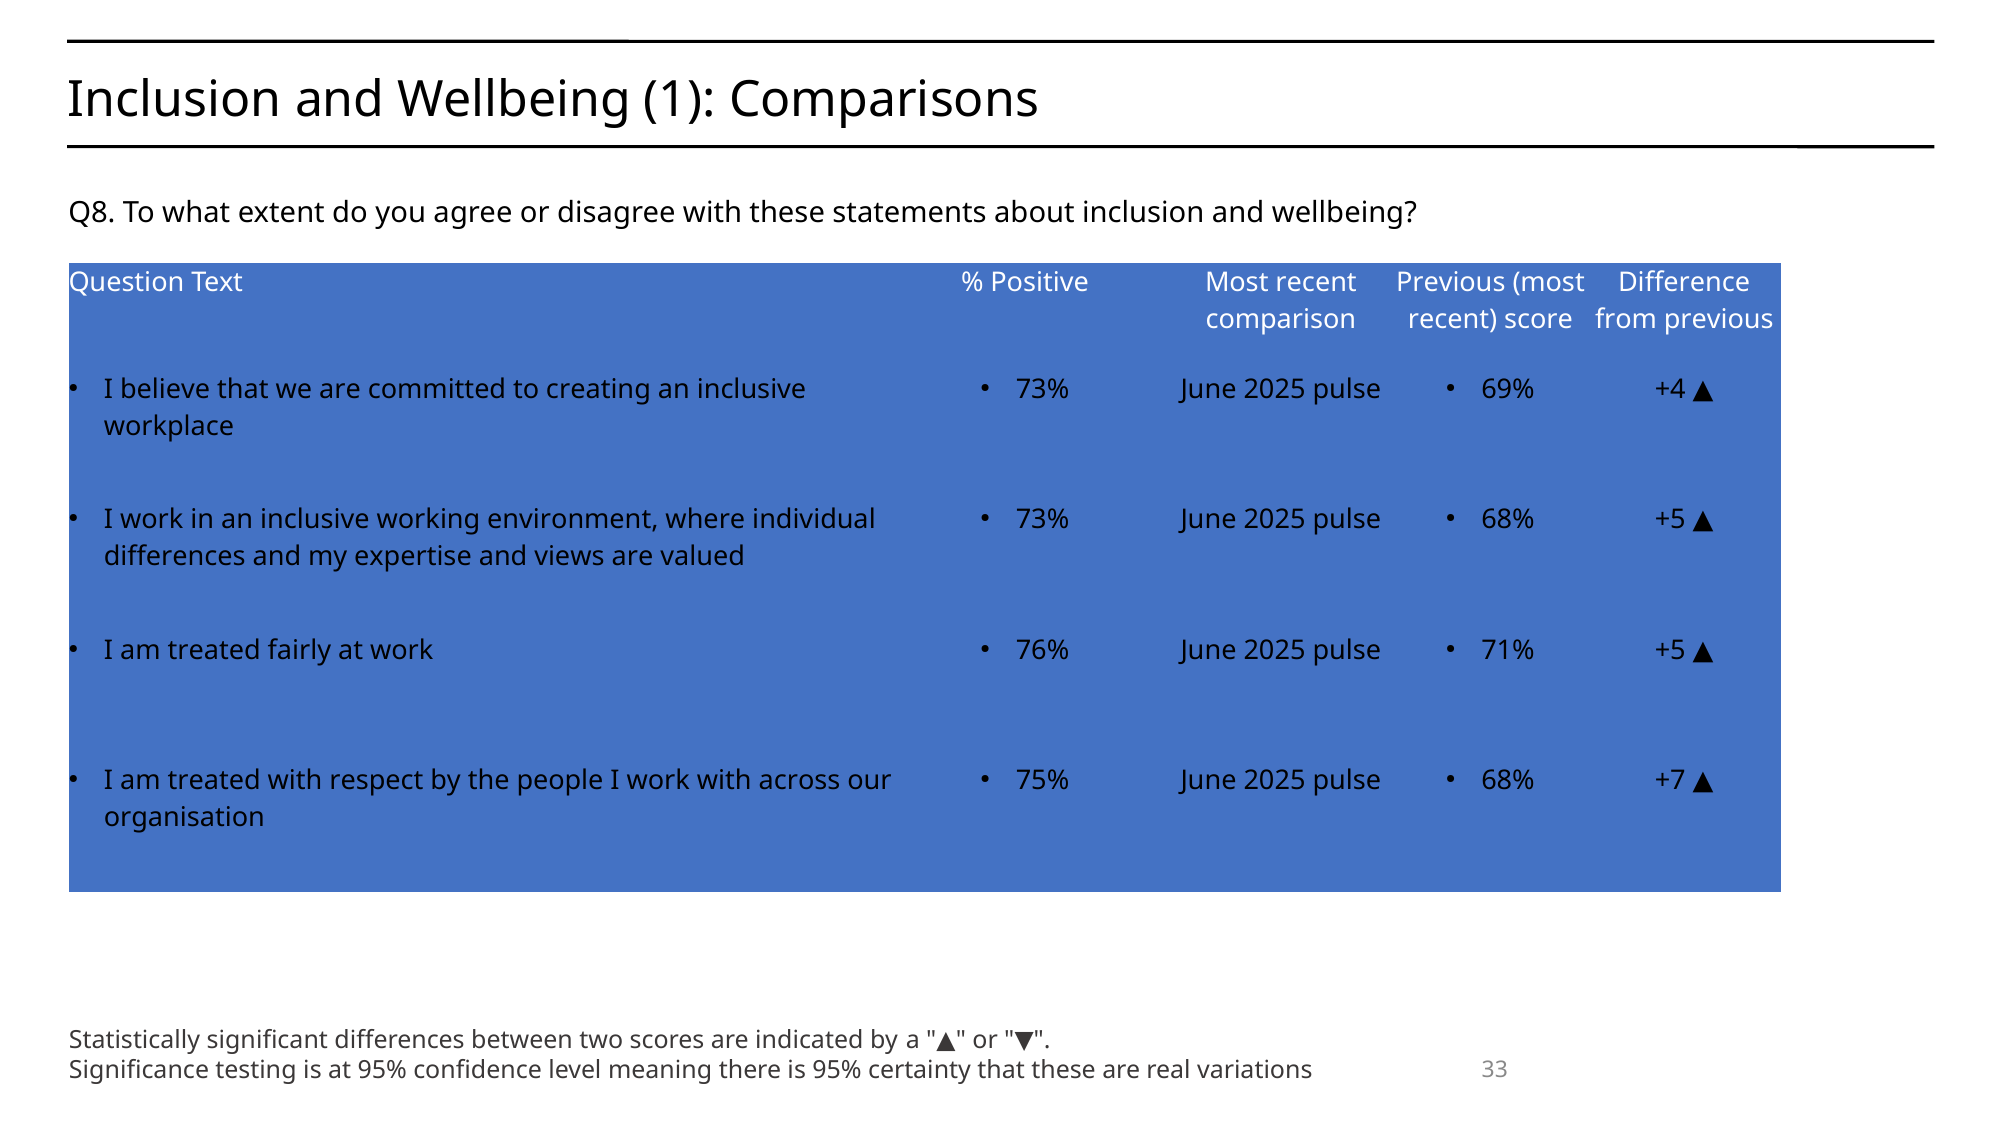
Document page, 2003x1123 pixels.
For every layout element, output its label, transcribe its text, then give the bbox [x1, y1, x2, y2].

table_cell [1122, 631, 1168, 761]
table_header Previous (most recent) score [1393, 263, 1587, 370]
text_box Statistically significant differences between two scores are indicated by a "▲" or "▼". Significance testing is at 95% confidence level meaning there is 95% certainty that these are real variations [54, 1015, 1400, 1092]
table_cell [1122, 500, 1168, 631]
table_cell 75% [928, 761, 1122, 892]
table_header [1122, 263, 1168, 370]
table_cell I work in an inclusive working environment, where individual differences and my expertise and views are valued [69, 500, 928, 631]
table_cell +5 ▲ [1587, 500, 1781, 631]
table_cell I am treated fairly at work [69, 631, 928, 761]
table_cell +4 ▲ [1587, 370, 1781, 500]
table_cell June 2025 pulse [1168, 370, 1393, 500]
table_cell June 2025 pulse [1168, 631, 1393, 761]
table_cell 71% [1393, 631, 1587, 761]
table_cell June 2025 pulse [1168, 761, 1393, 892]
table_cell 76% [928, 631, 1122, 761]
table_header Question Text [69, 263, 928, 370]
table_cell 73% [928, 370, 1122, 500]
text_box 33 [1466, 1039, 1934, 1100]
table_cell +5 ▲ [1587, 631, 1781, 761]
text_box Q8. To what extent do you agree or disagree with these statements about inclusion and wellbeing? [68, 186, 1769, 228]
table_cell 73% [928, 500, 1122, 631]
table_cell 68% [1393, 761, 1587, 892]
table_cell I am treated with respect by the people I work with across our organisation [69, 761, 928, 892]
table_header Most recent comparison [1168, 263, 1393, 370]
table_header % Positive [928, 263, 1122, 370]
table_cell 69% [1393, 370, 1587, 500]
table_cell [1122, 761, 1168, 892]
table_cell [1122, 370, 1168, 500]
text_box Inclusion and Wellbeing (1): Comparisons [67, 48, 1936, 136]
table_header Difference from previous [1587, 263, 1781, 370]
table_cell 68% [1393, 500, 1587, 631]
table_cell I believe that we are committed to creating an inclusive workplace [69, 370, 928, 500]
table_cell +7 ▲ [1587, 761, 1781, 892]
table_cell June 2025 pulse [1168, 500, 1393, 631]
